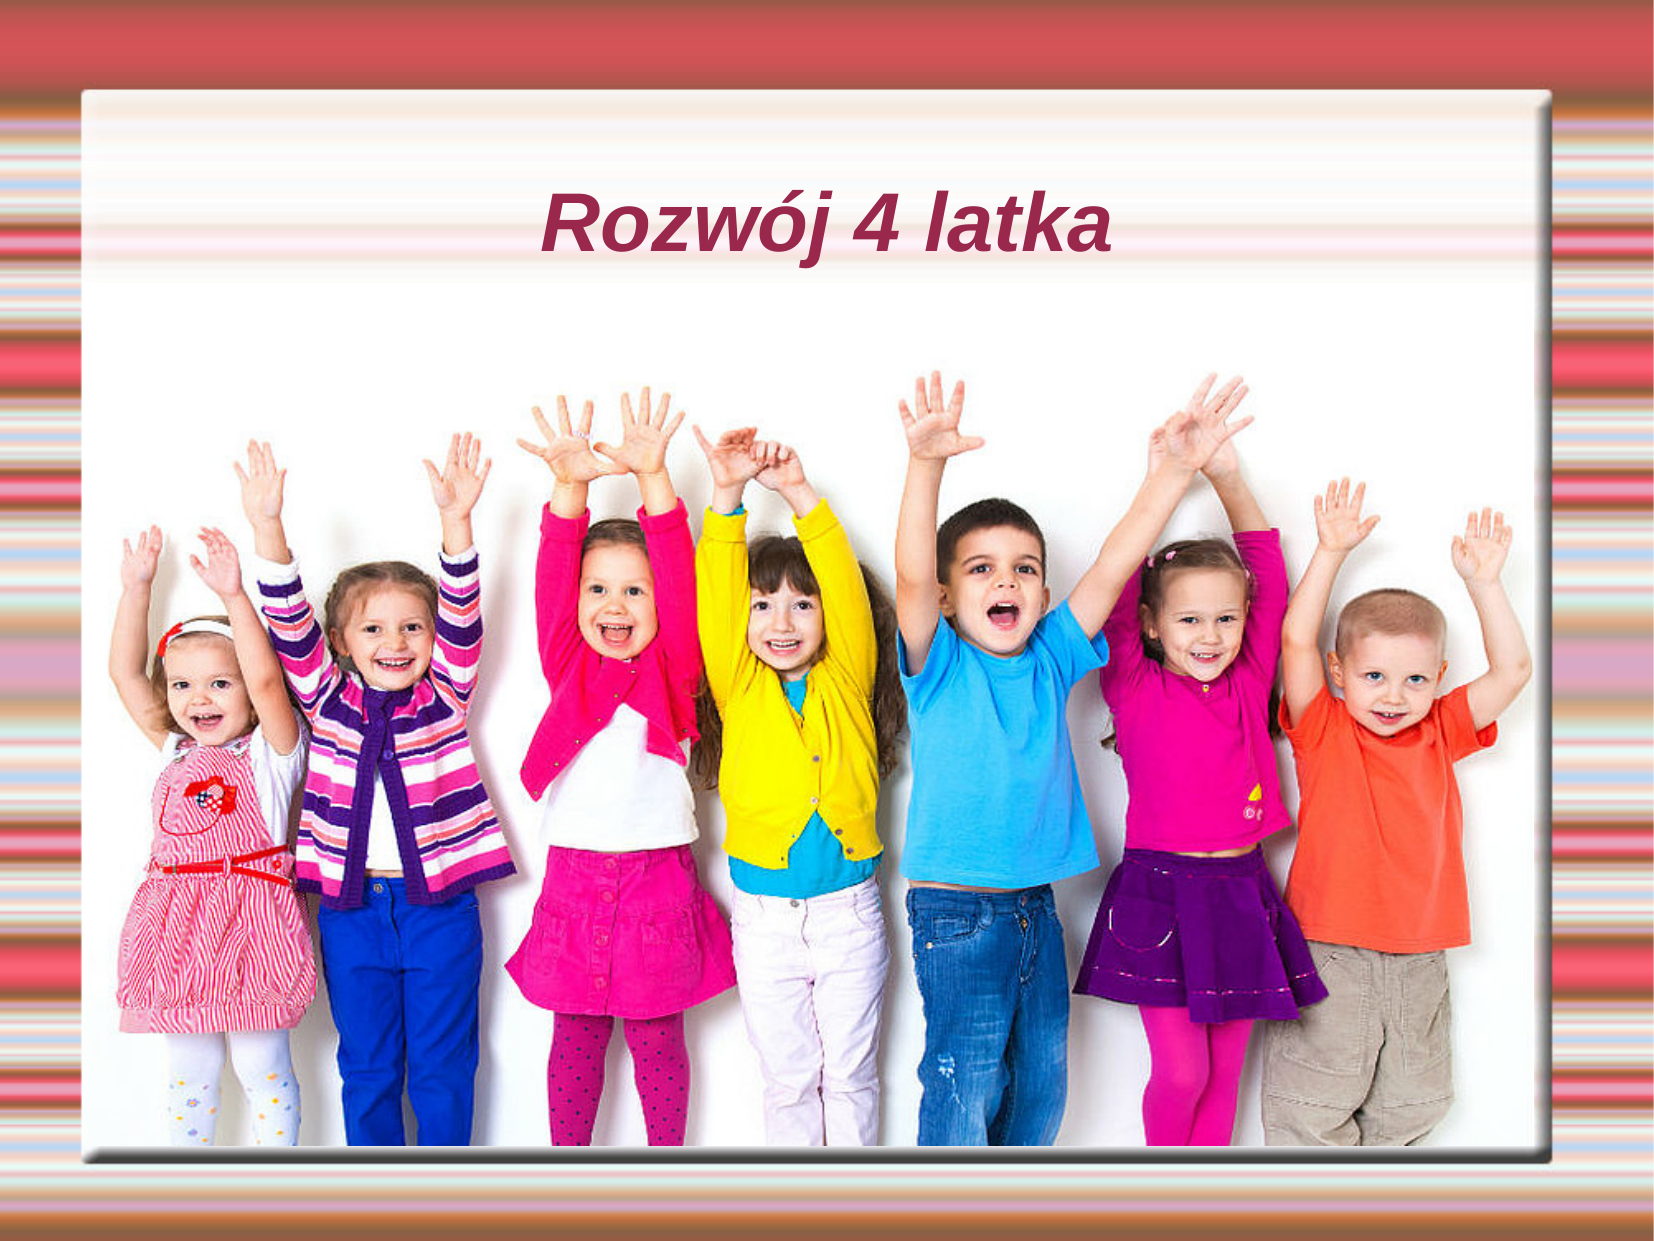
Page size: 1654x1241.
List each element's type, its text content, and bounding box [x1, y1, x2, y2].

title Rozwój 4 latka [121, 114, 1534, 283]
picture [82, 283, 1534, 1146]
